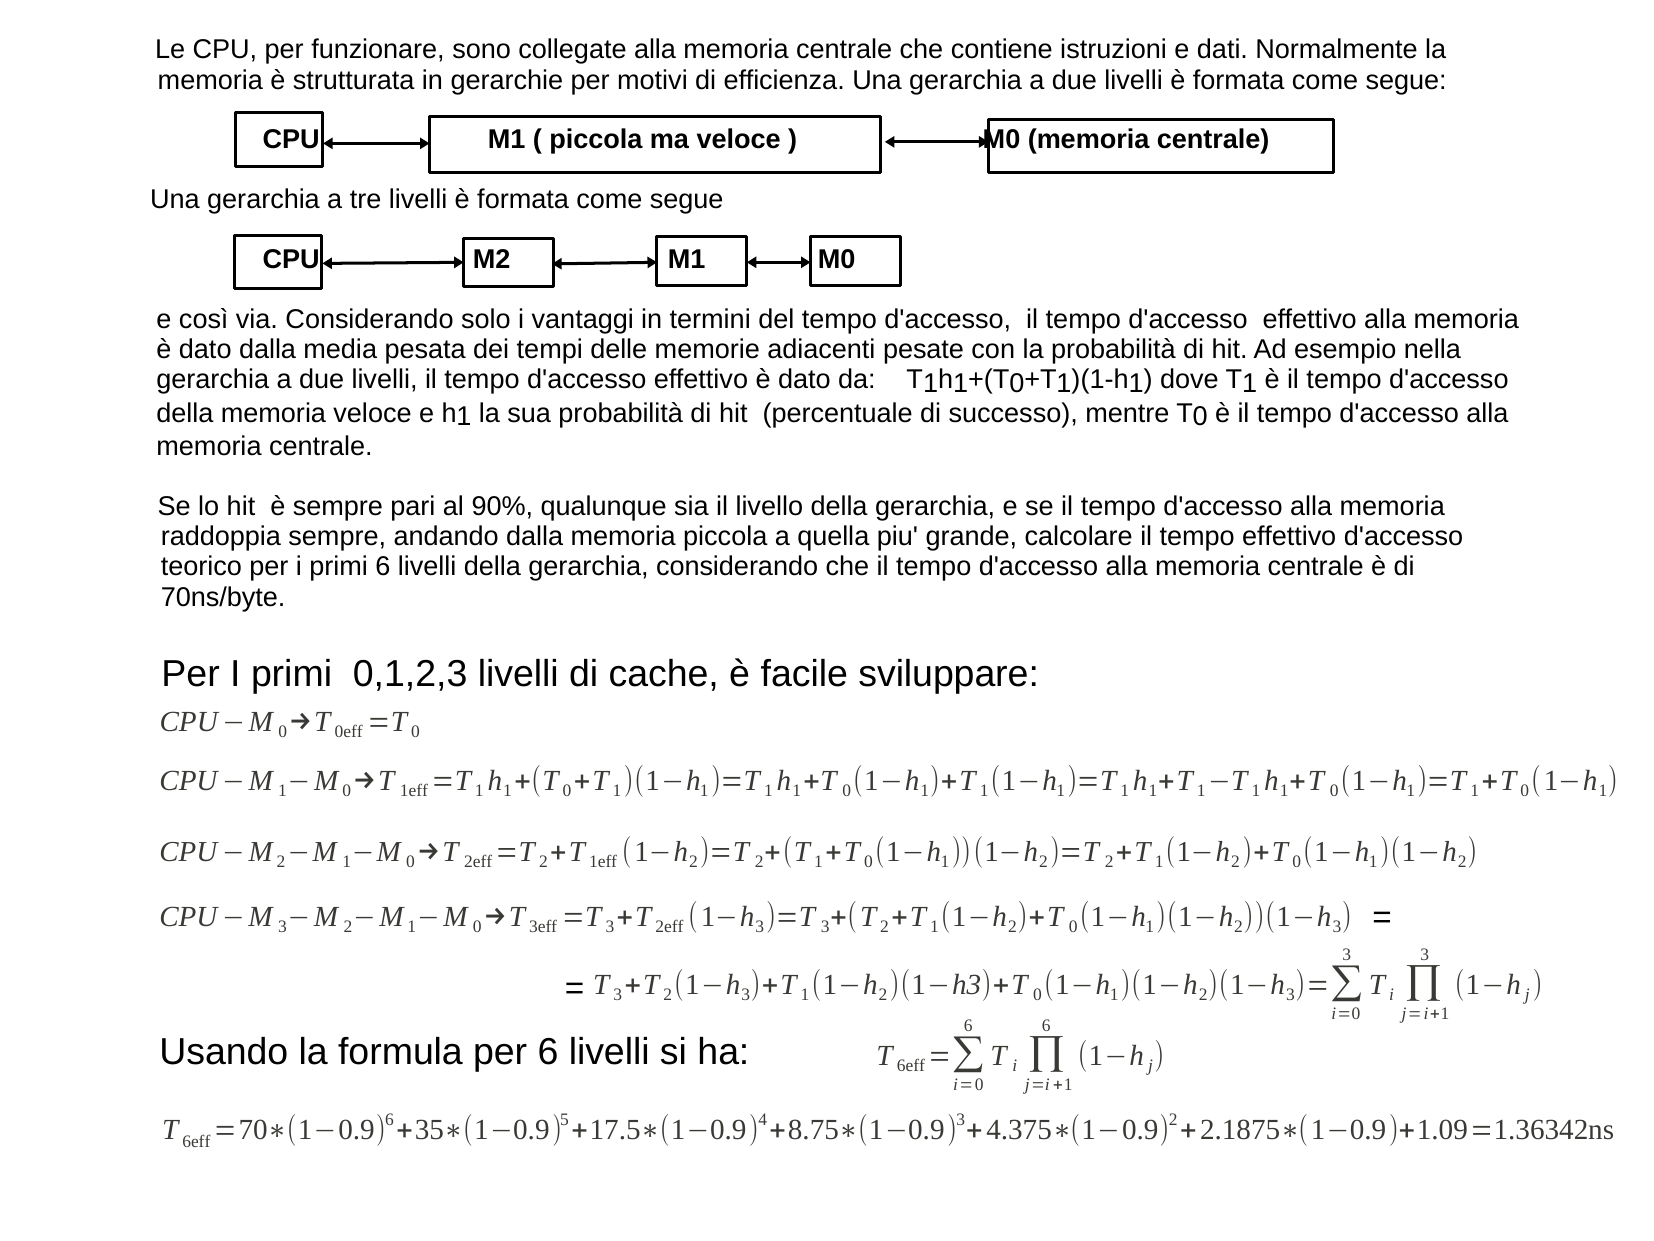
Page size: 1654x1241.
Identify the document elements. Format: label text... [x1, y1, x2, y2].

text_box = [1357, 891, 1407, 944]
chart [155, 1110, 1622, 1151]
chart [153, 764, 1625, 802]
chart [586, 944, 1549, 1095]
text_box Usando la formula per 6 livelli si ha: [144, 1022, 870, 1080]
text_box Per I primi 0,1,2,3 livelli di cache, è facile sviluppare: [146, 645, 1246, 702]
text_box = [550, 962, 600, 1015]
chart [153, 899, 1357, 938]
chart [153, 705, 427, 742]
list Le CPU, per funzionare, sono collegate alla memoria centrale che contiene istruzioni e dati. Normalmente la memoria è strutturata in gerarchie per motivi di efficienza. Una gerarchia a due livelli è formata come segue: CPU M1 ( piccola ma veloce ) M0 (memoria centrale) Una gerarchia a tre livelli è formata come segue CPU M2 M1 M0 e così via. Considerando solo i vantaggi in termini del tempo d'accesso, il tempo d'accesso effettivo alla memoria è dato dalla media pesata dei tempi delle memorie adiacenti pesate con la probabilità di hit. Ad esempio nella gerarchia a due livelli, il tempo d'accesso effettivo è dato da: T1h1+(T0+T1)(1-h1) dove T1 è il tempo d'accesso della memoria veloce e h1 la sua probabilità di hit (percentuale di successo), mentre T0 è il tempo d'accesso alla memoria centrale. Se lo hit è sempre pari al 90%, qualunque sia il livello della gerarchia, e se il tempo d'accesso alla memoria raddoppia sempre, andando dalla memoria piccola a quella piu' grande, calcolare il tempo effettivo d'accesso teorico per i primi 6 livelli della gerarchia, considerando che il tempo d'accesso alla memoria centrale è di 70ns/byte. [82, 30, 1538, 781]
chart [153, 834, 1484, 873]
